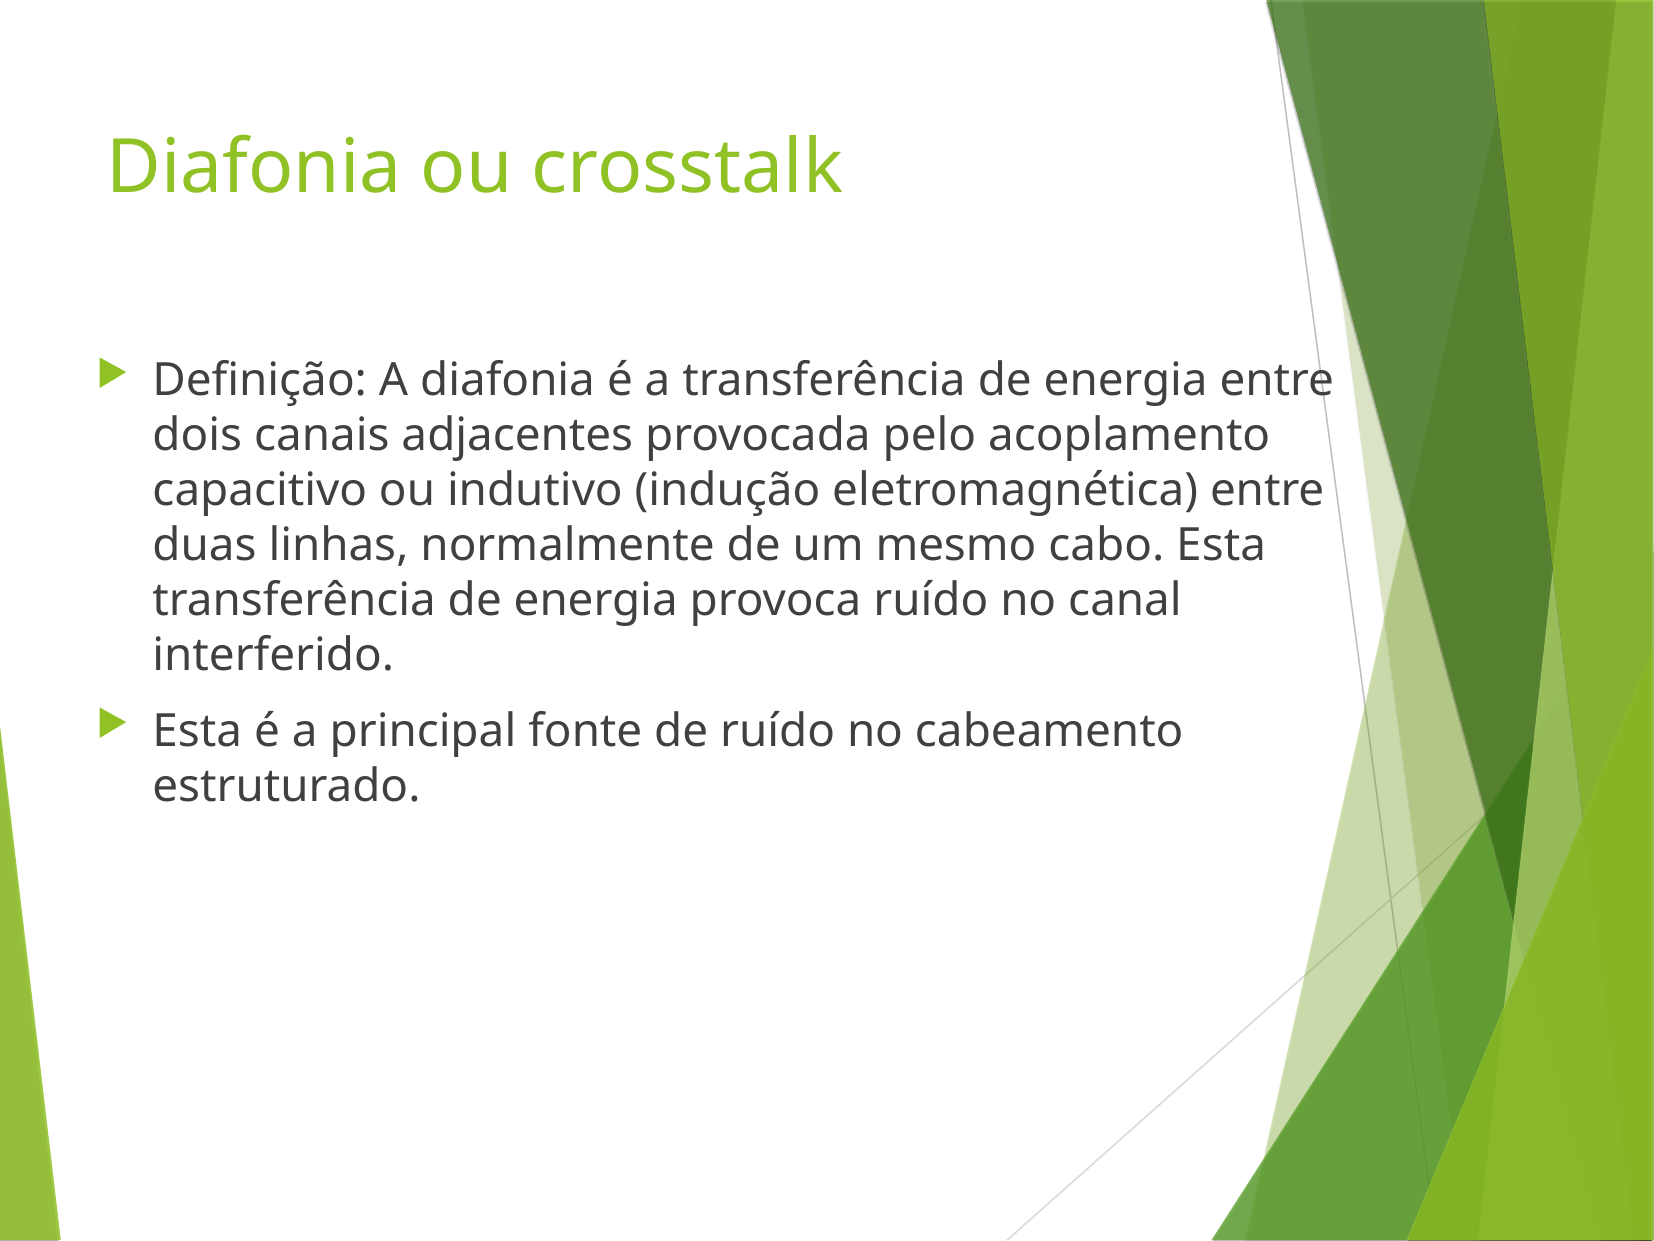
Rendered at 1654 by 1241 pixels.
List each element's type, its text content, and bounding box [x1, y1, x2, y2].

list Definição: A diafonia é a transferência de energia entre dois canais adjacentes provocada pelo acoplamento capacitivo ou indutivo (indução eletromagnética) entre duas linhas, normalmente de um mesmo cabo. Esta transferência de energia provoca ruído no canal interferido. Esta é a principal fonte de ruído no cabeamento estruturado. [81, 342, 1371, 1057]
title Diafonia ou crosstalk [91, 110, 1258, 342]
